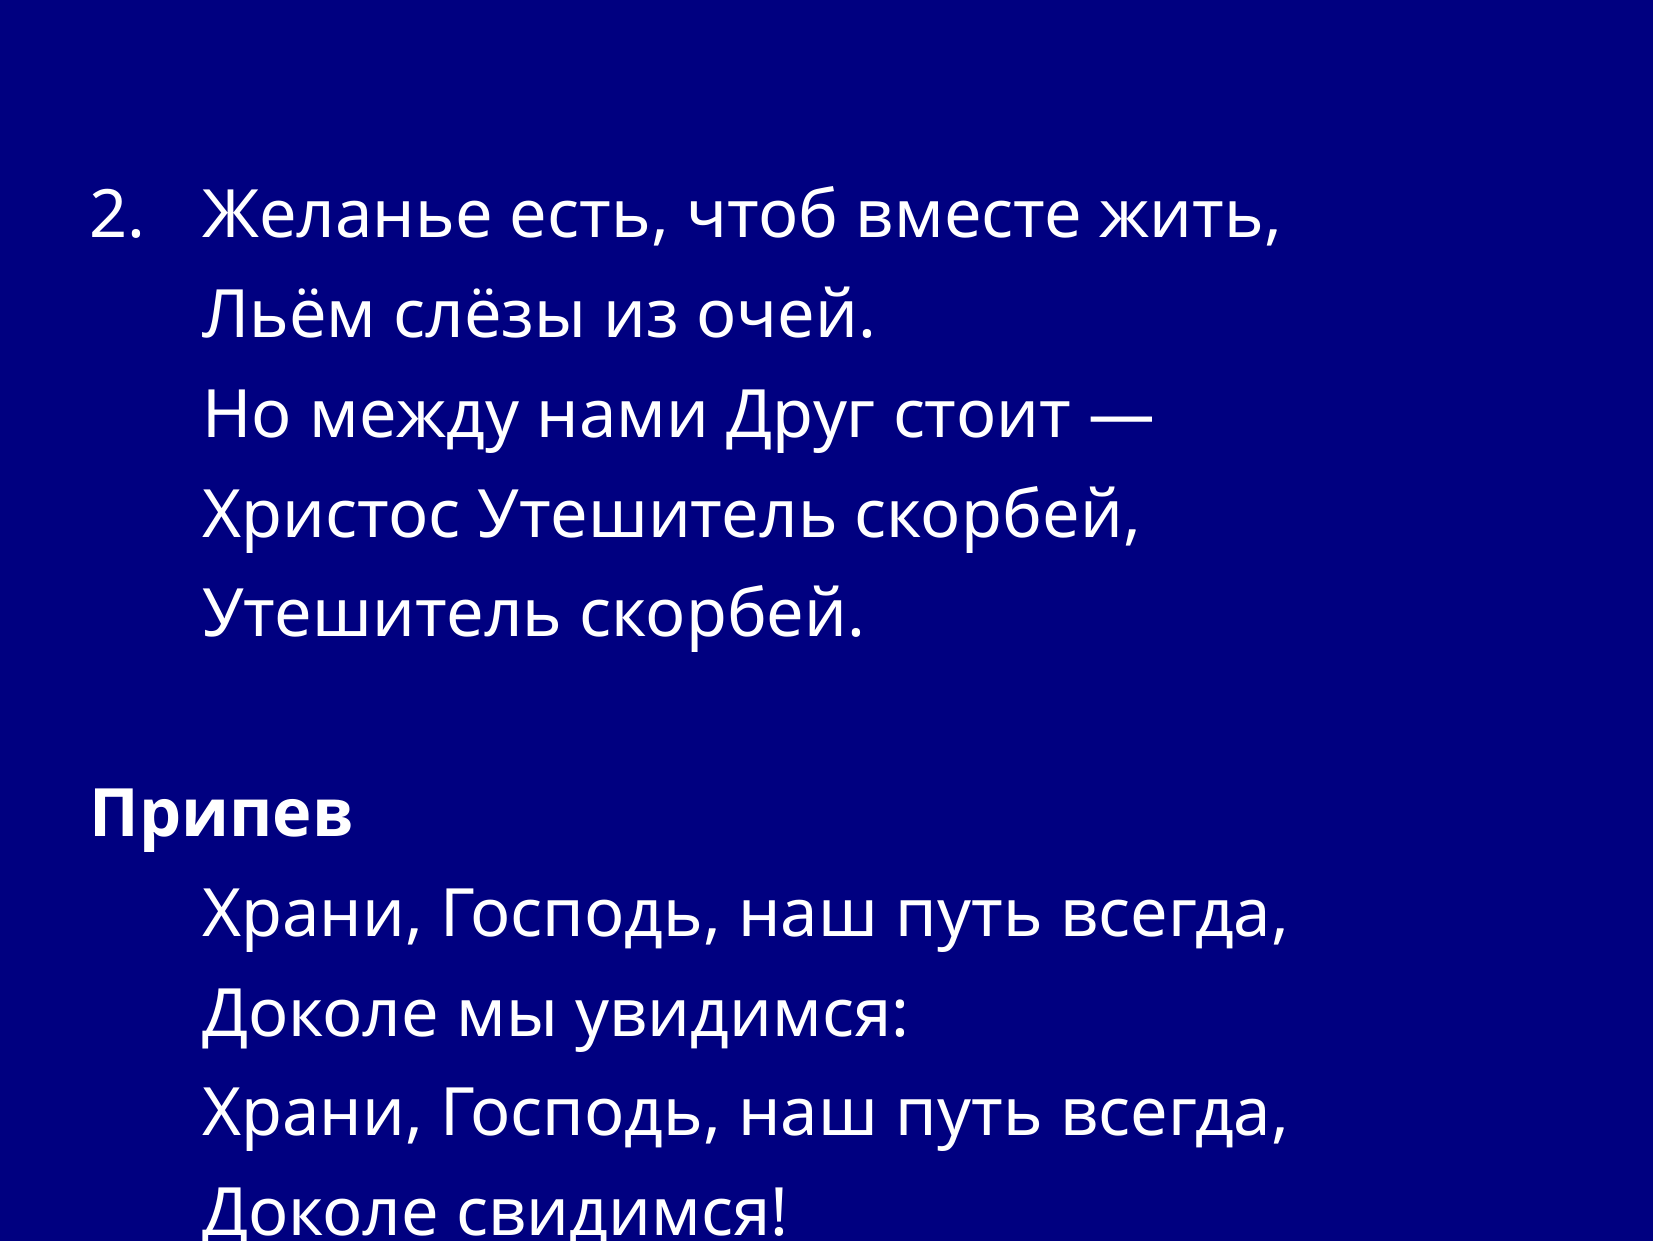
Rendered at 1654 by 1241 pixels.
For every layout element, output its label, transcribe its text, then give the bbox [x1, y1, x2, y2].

text_box 2. Желанье есть, чтоб вместе жить, Льём слёзы из очей. Но между нами Друг стоит — Христос Утешитель скорбей, Утешитель скорбей. Припев Храни, Господь, наш путь всегда, Доколе мы увидимся: Храни, Господь, наш путь всегда, Доколе свидимся! [75, 150, 1576, 1163]
